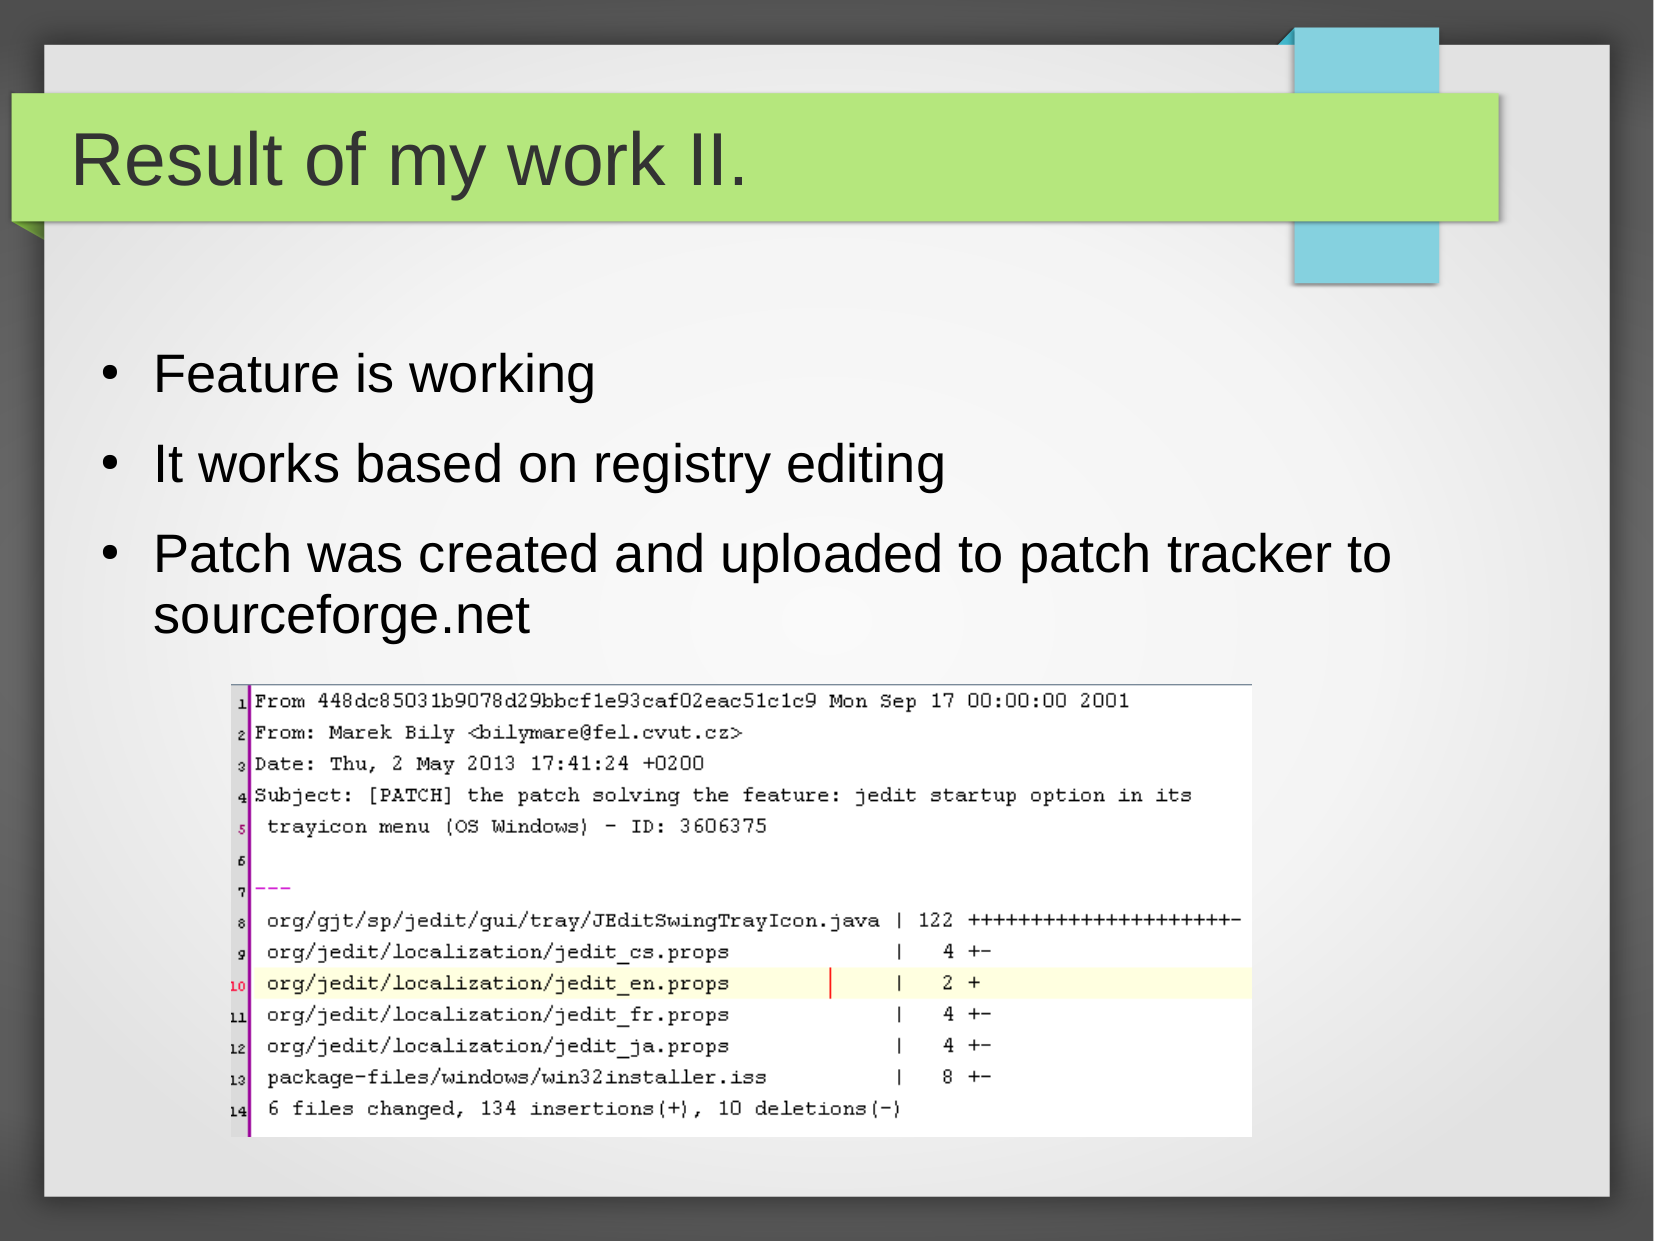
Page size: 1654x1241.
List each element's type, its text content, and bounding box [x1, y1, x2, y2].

picture [0, 0, 1654, 1241]
list Feature is working It works based on registry editing Patch was created and uploaded to patch tracker to sourceforge.net [82, 343, 1536, 1063]
title Result of my work II. [70, 106, 1229, 213]
